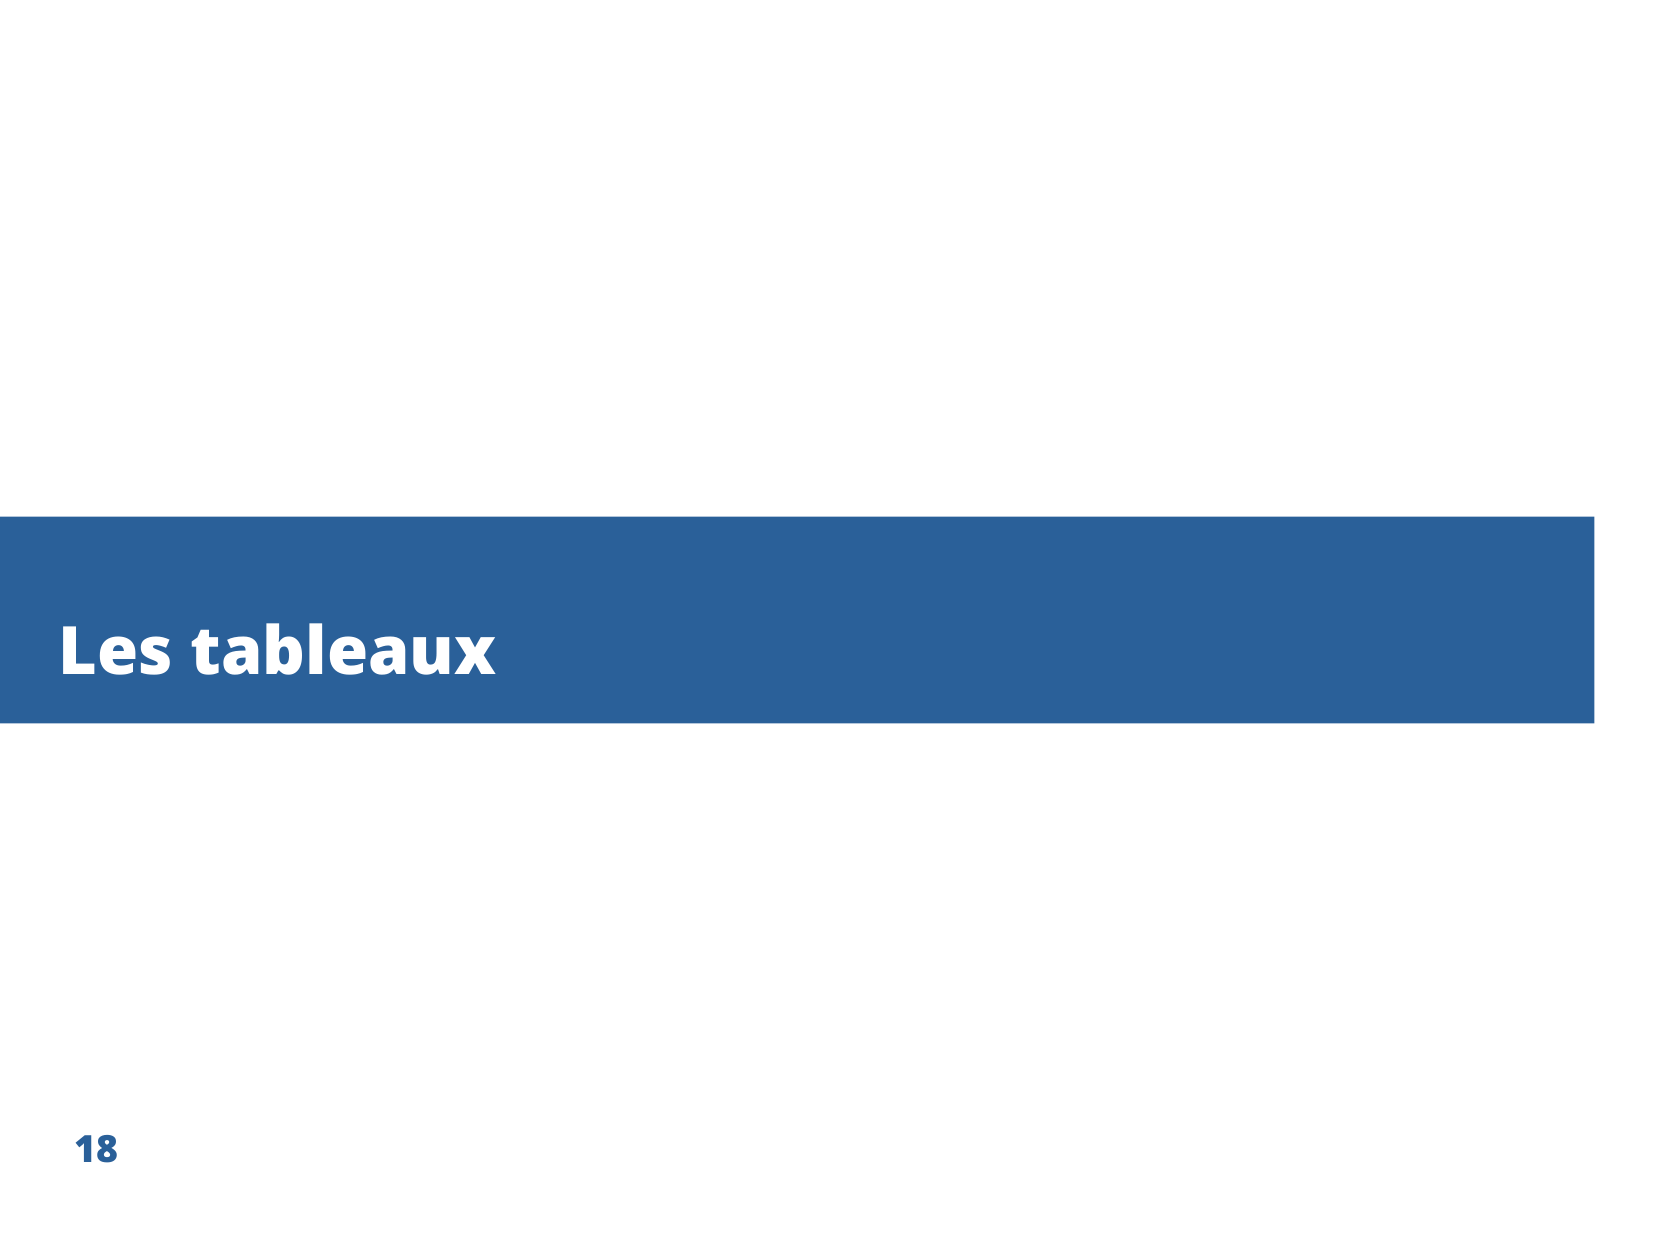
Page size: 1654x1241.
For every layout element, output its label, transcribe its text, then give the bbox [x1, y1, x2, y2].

title Les tableaux [59, 546, 1595, 694]
